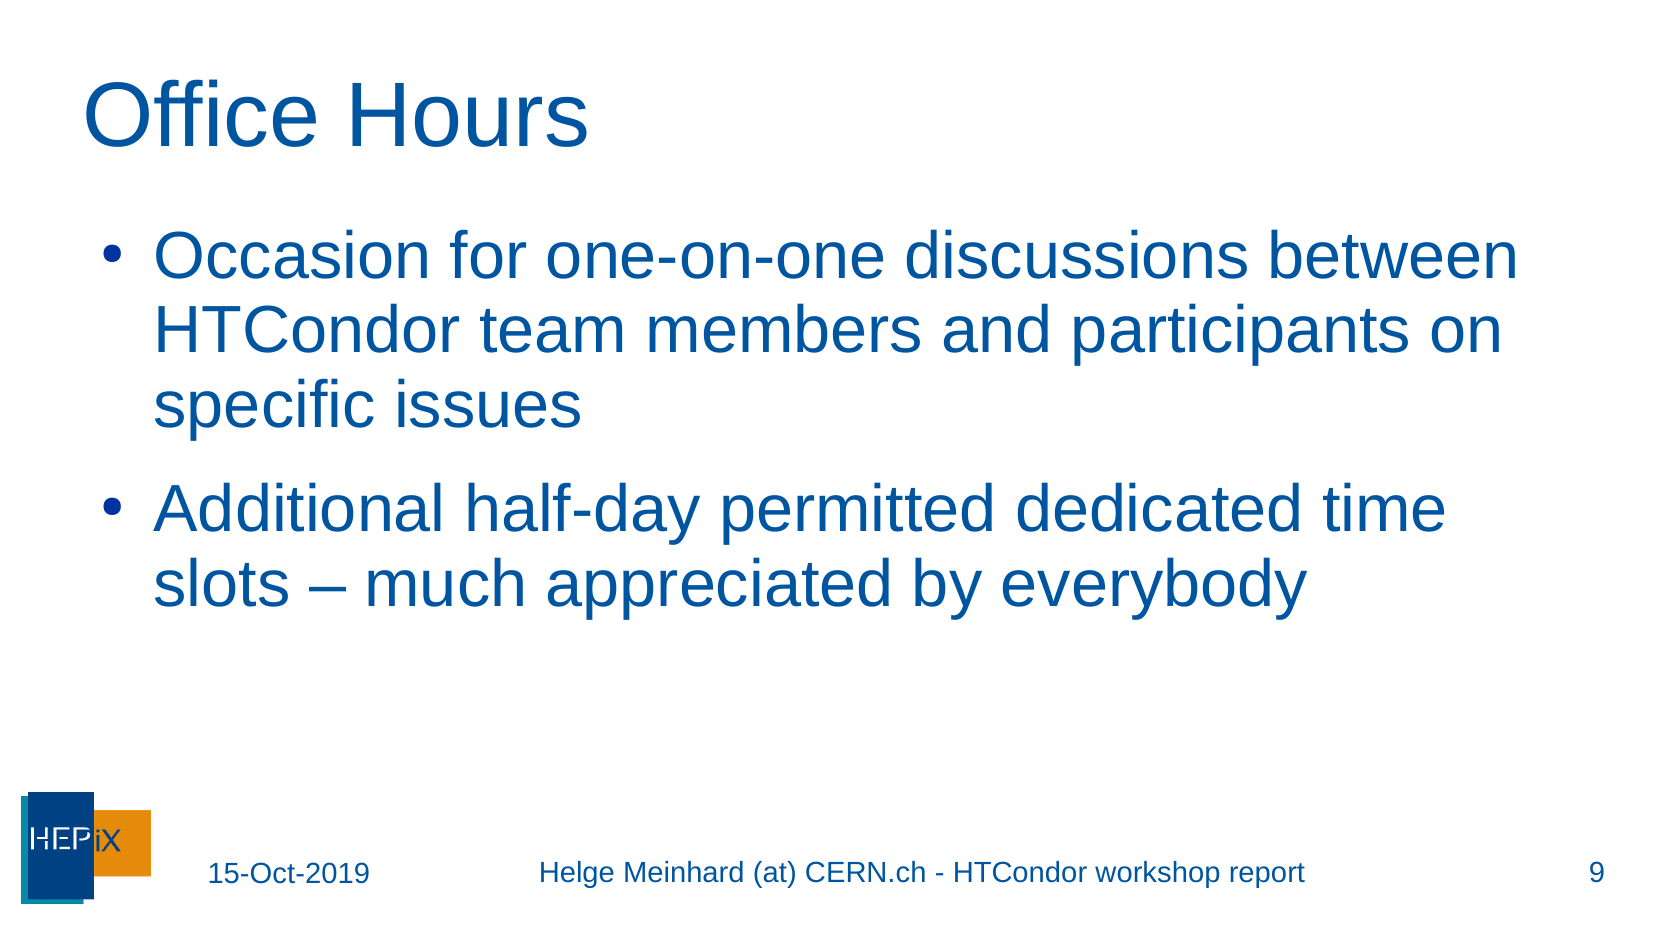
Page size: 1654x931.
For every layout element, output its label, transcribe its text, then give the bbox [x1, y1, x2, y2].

title Office Hours [82, 37, 1571, 193]
picture [21, 792, 151, 904]
list Occasion for one-on-one discussions between HTCondor team members and participants on specific issues Additional half-day permitted dedicated time slots – much appreciated by everybody [82, 217, 1571, 757]
